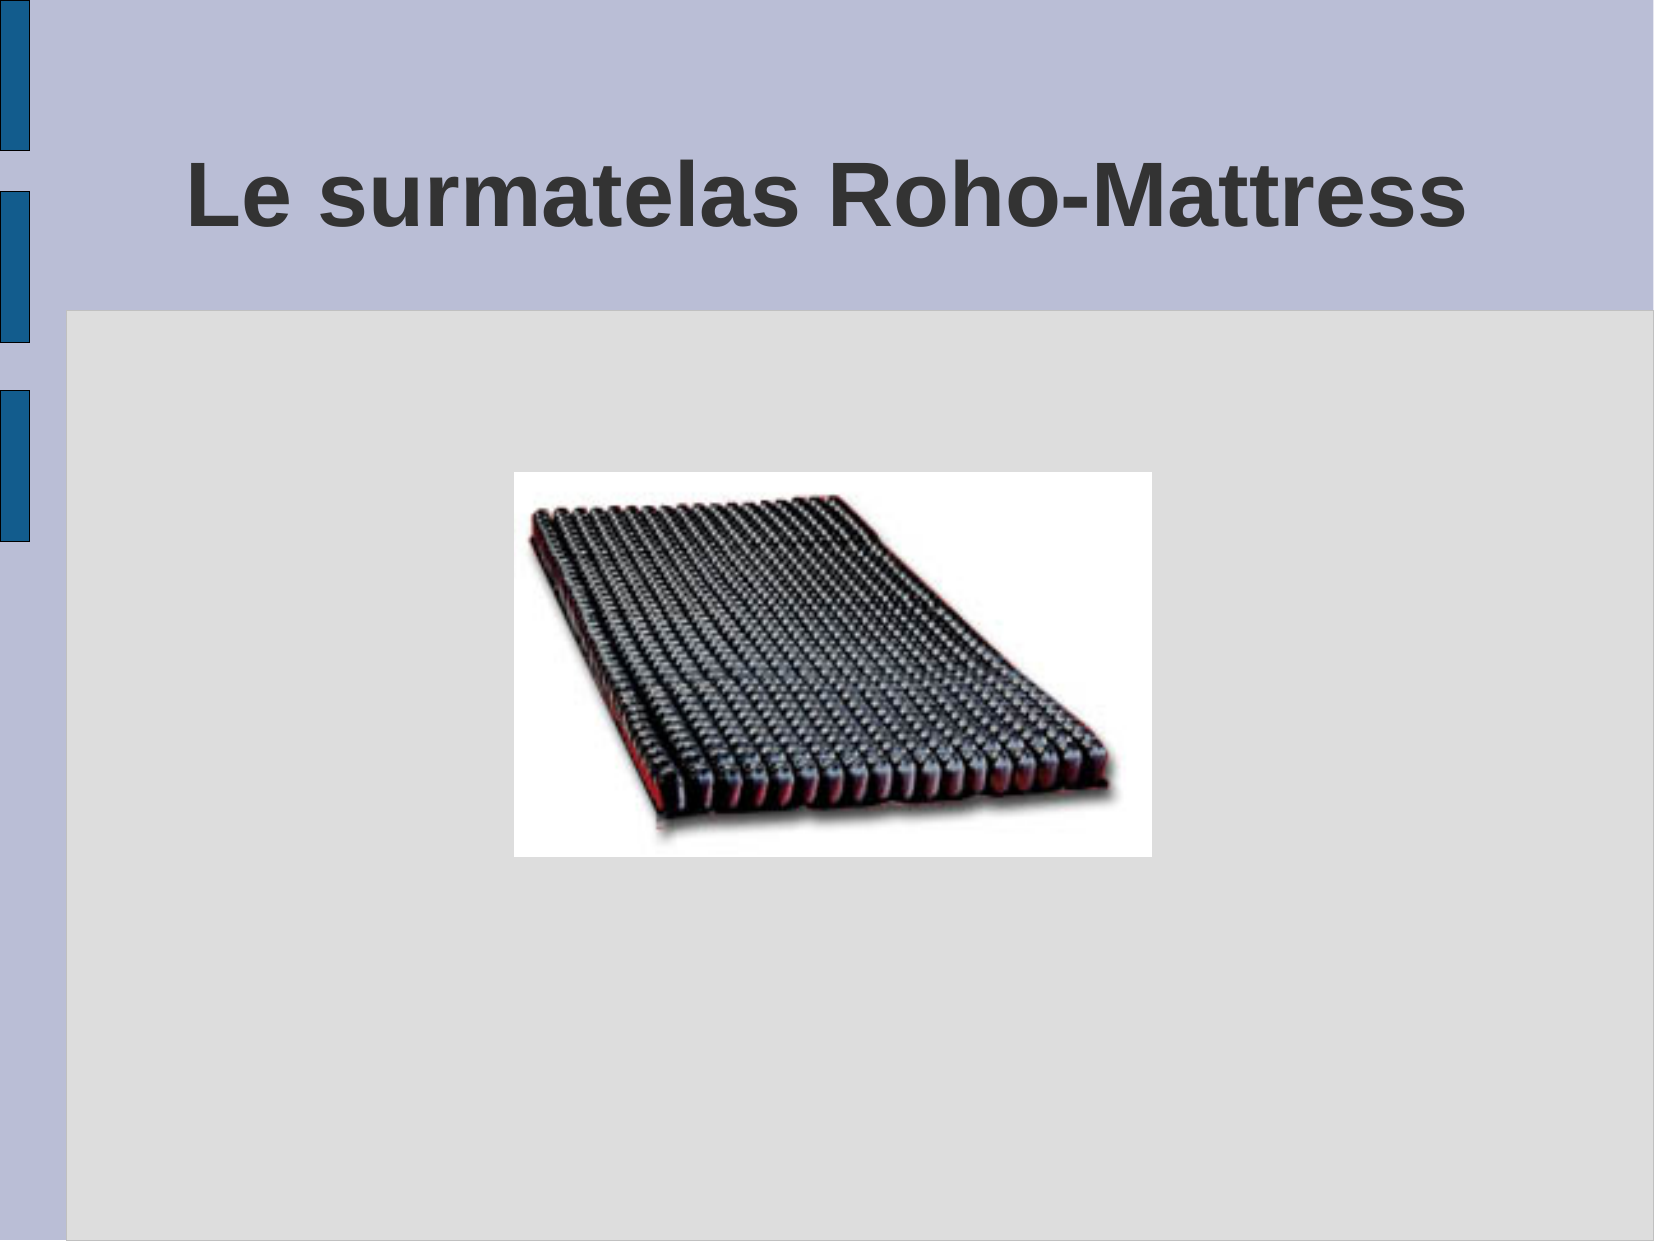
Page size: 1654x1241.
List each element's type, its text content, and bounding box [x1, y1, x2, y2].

picture [514, 472, 1152, 857]
title Le surmatelas Roho-Mattress [121, 98, 1534, 291]
